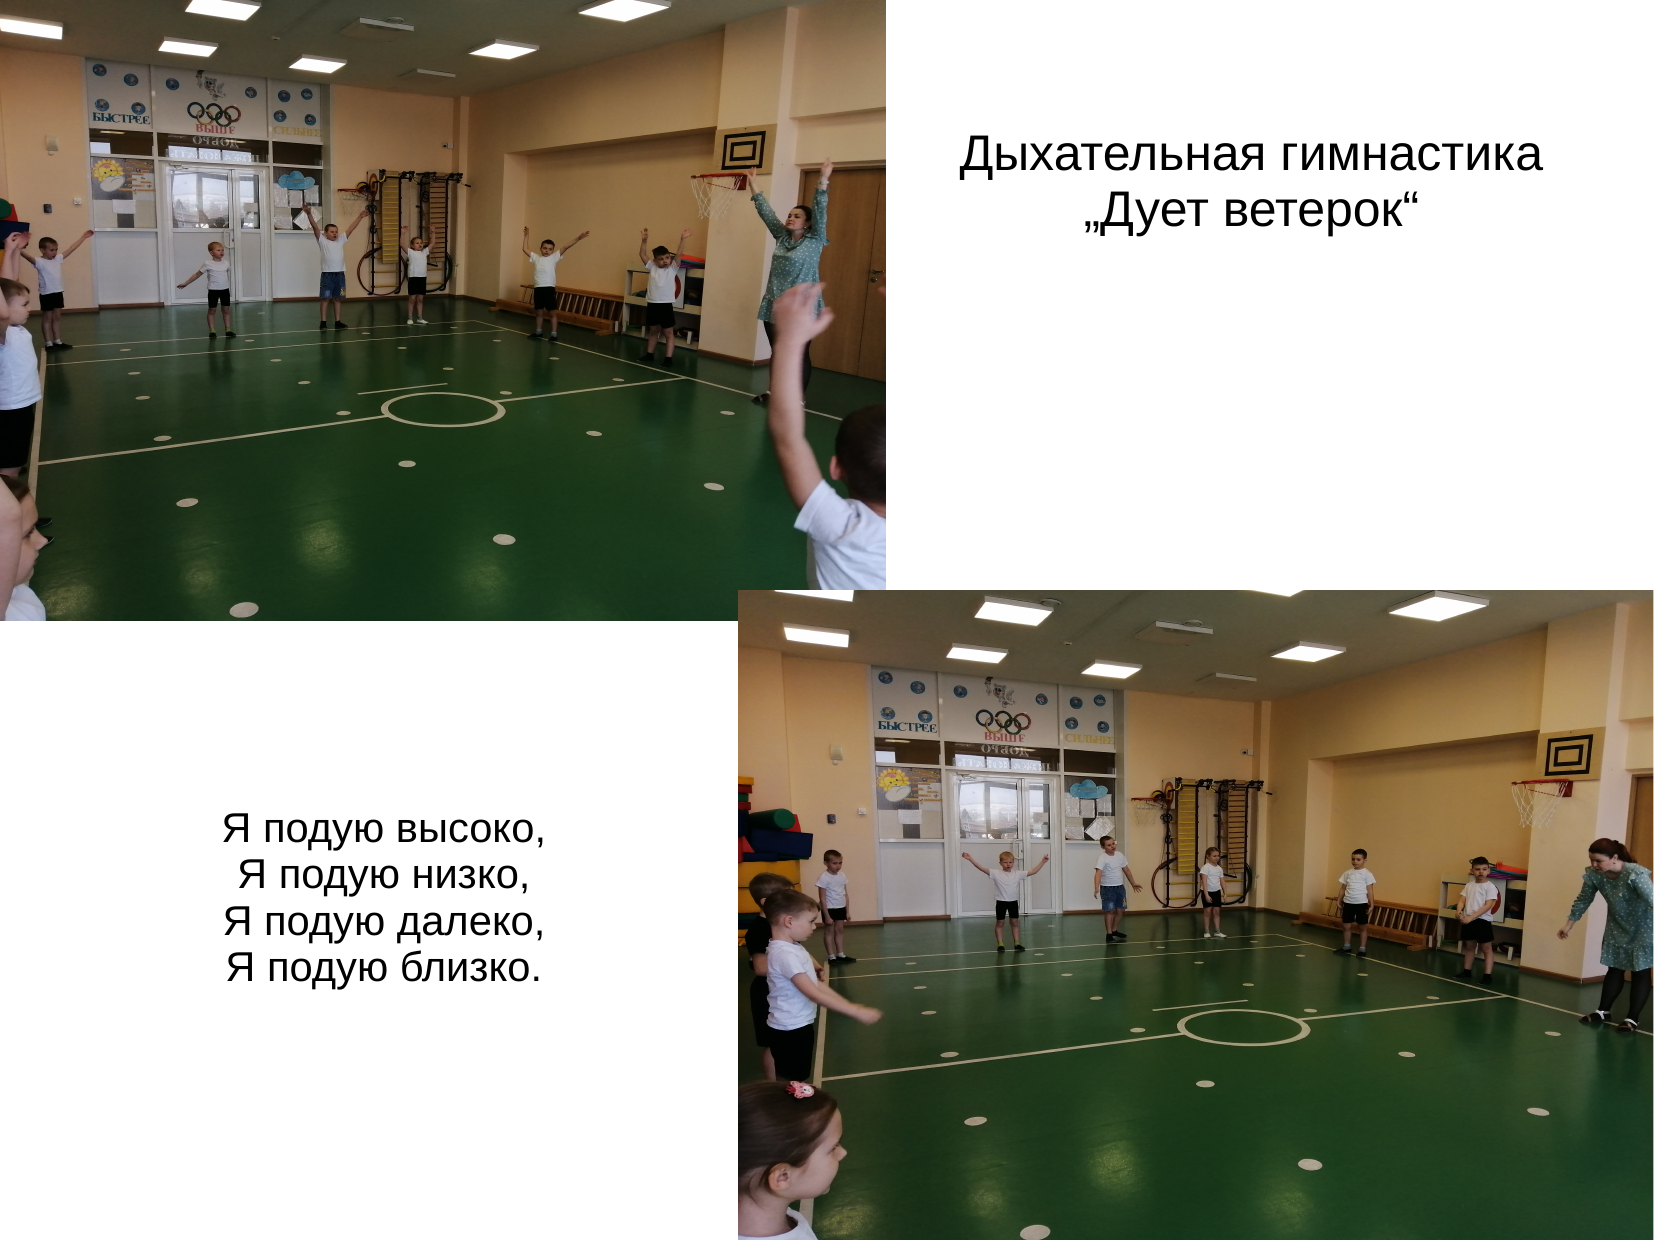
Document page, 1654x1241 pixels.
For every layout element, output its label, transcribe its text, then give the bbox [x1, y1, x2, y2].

text_box Дыхательная гимнастика „Дует ветерок“ [944, 118, 1595, 245]
text_box Я подую высоко, Я подую низко, Я подую далеко, Я подую близко. [118, 797, 650, 1000]
picture [0, 0, 1654, 1240]
